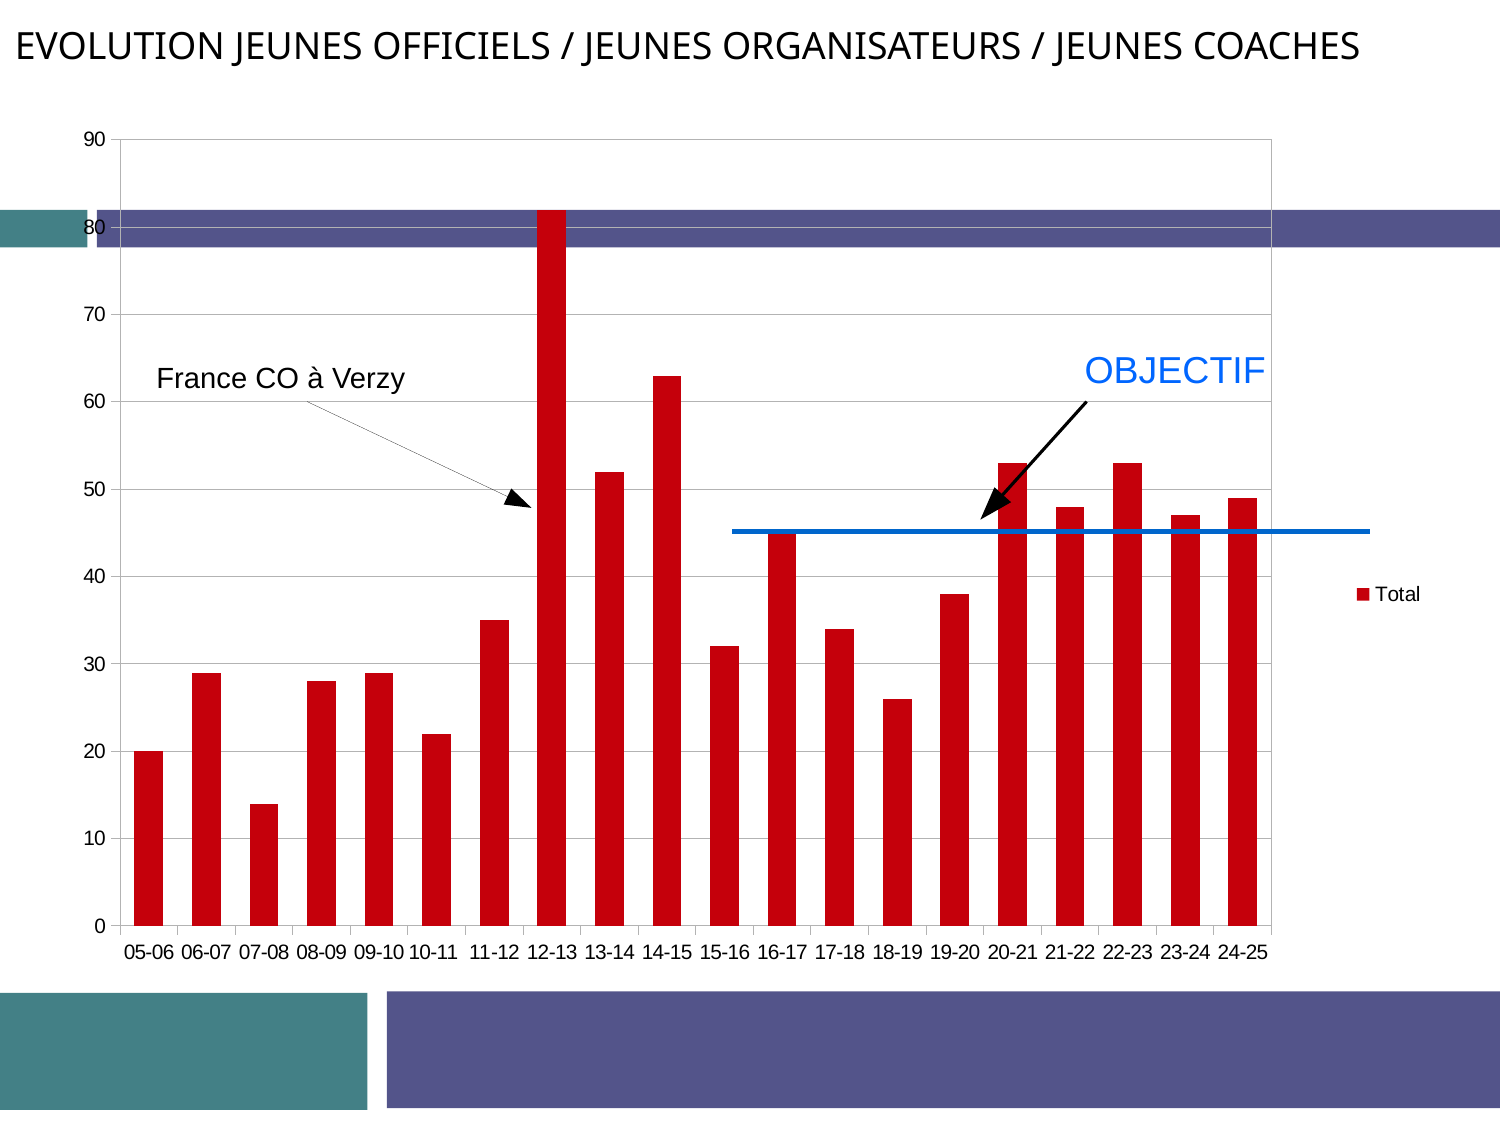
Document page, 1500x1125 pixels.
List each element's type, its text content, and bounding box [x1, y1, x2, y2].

text_box OBJECTIF [944, 342, 1406, 442]
chart [0, 11, 1489, 1075]
text_box France CO à Verzy [141, 354, 426, 414]
